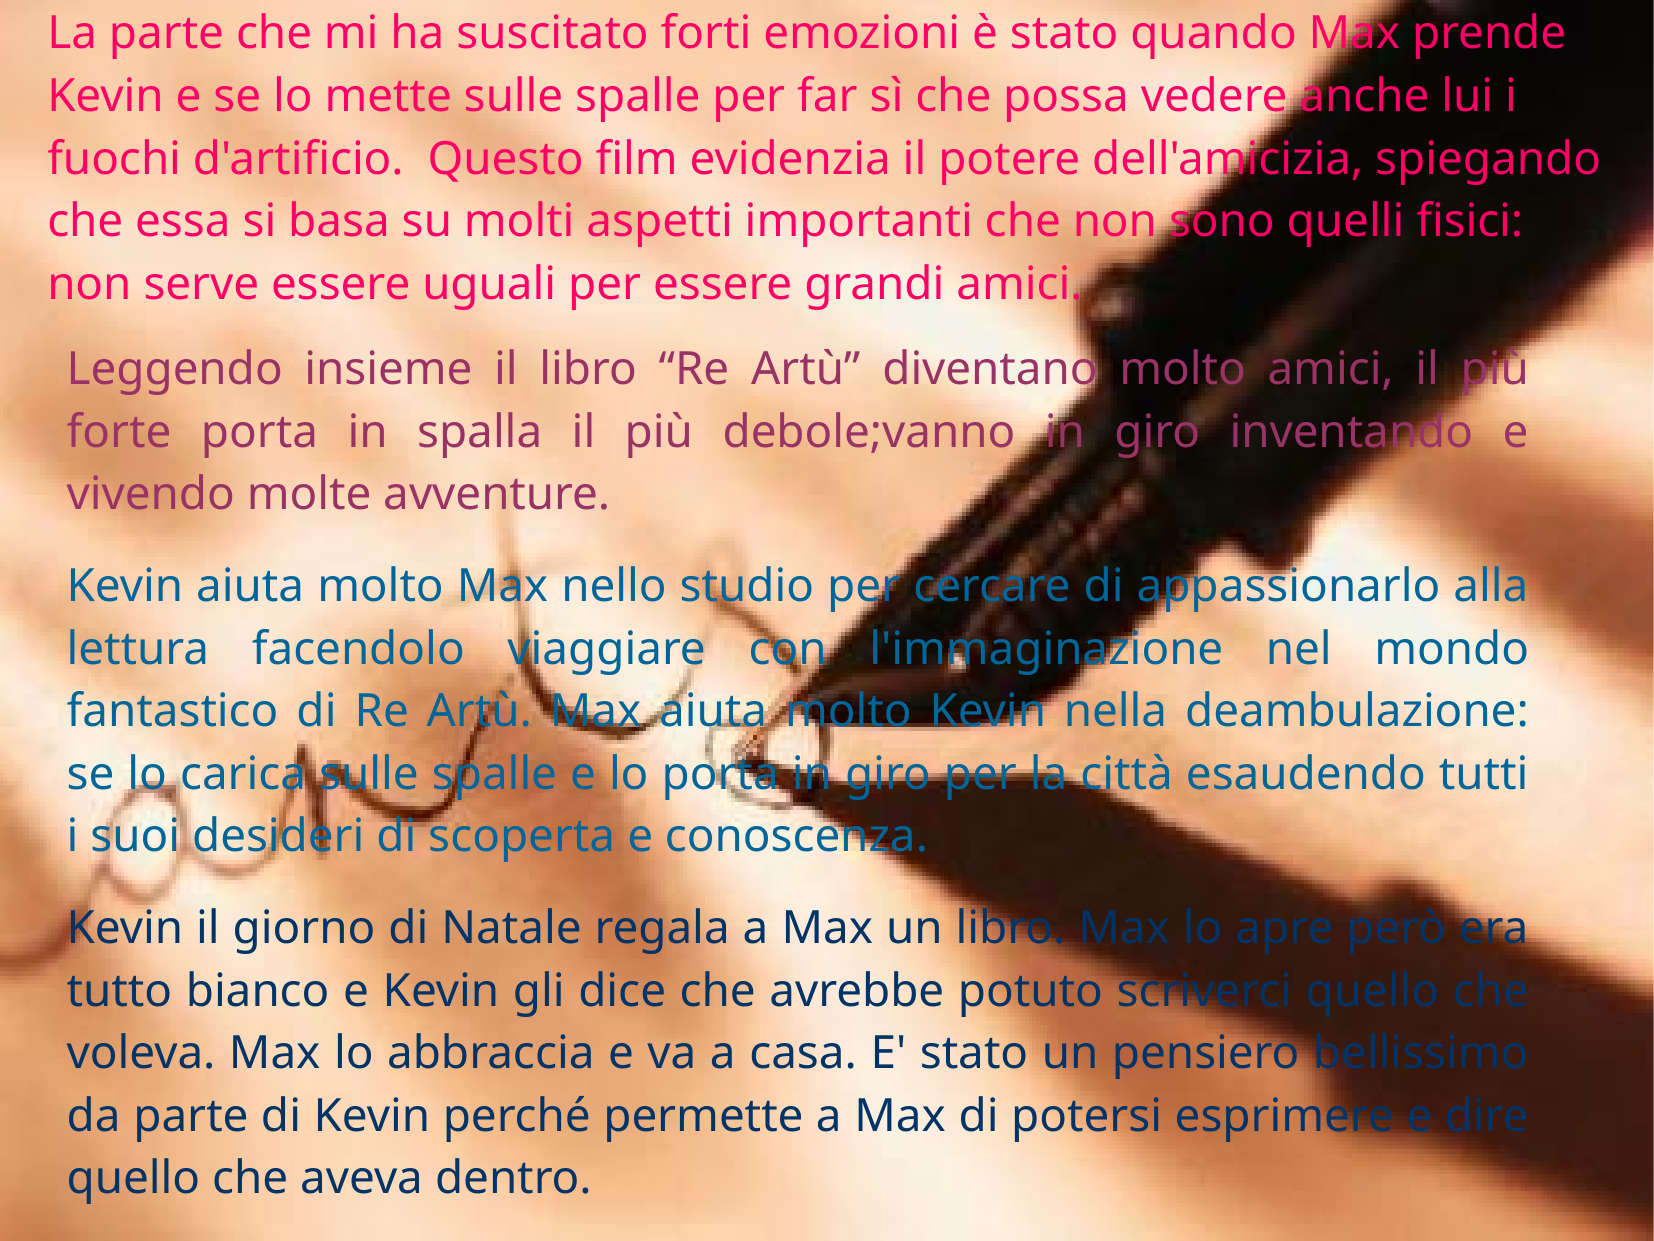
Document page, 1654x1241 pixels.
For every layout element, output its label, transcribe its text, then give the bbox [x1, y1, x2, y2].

picture [0, 0, 1654, 1241]
list La parte che mi ha suscitato forti emozioni è stato quando Max prende Kevin e se lo mette sulle spalle per far sì che possa vedere anche lui i fuochi d'artificio. Questo film evidenzia il potere dell'amicizia, spiegando che essa si basa su molti aspetti importanti che non sono quelli fisici: non serve essere uguali per essere grandi amici. [47, 0, 1607, 342]
list Leggendo insieme il libro “Re Artù” diventano molto amici, il più forte porta in spalla il più debole;vanno in giro inventando e vivendo molte avventure. Kevin aiuta molto Max nello studio per cercare di appassionarlo alla lettura facendolo viaggiare con l'immaginazione nel mondo fantastico di Re Artù. Max aiuta molto Kevin nella deambulazione: se lo carica sulle spalle e lo porta in giro per la città esaudendo tutti i suoi desideri di scoperta e conoscenza. Kevin il giorno di Natale regala a Max un libro. Max lo apre però era tutto bianco e Kevin gli dice che avrebbe potuto scriverci quello che voleva. Max lo abbraccia e va a casa. E' stato un pensiero bellissimo da parte di Kevin perché permette a Max di potersi esprimere e dire quello che aveva dentro. [66, 335, 1530, 1224]
